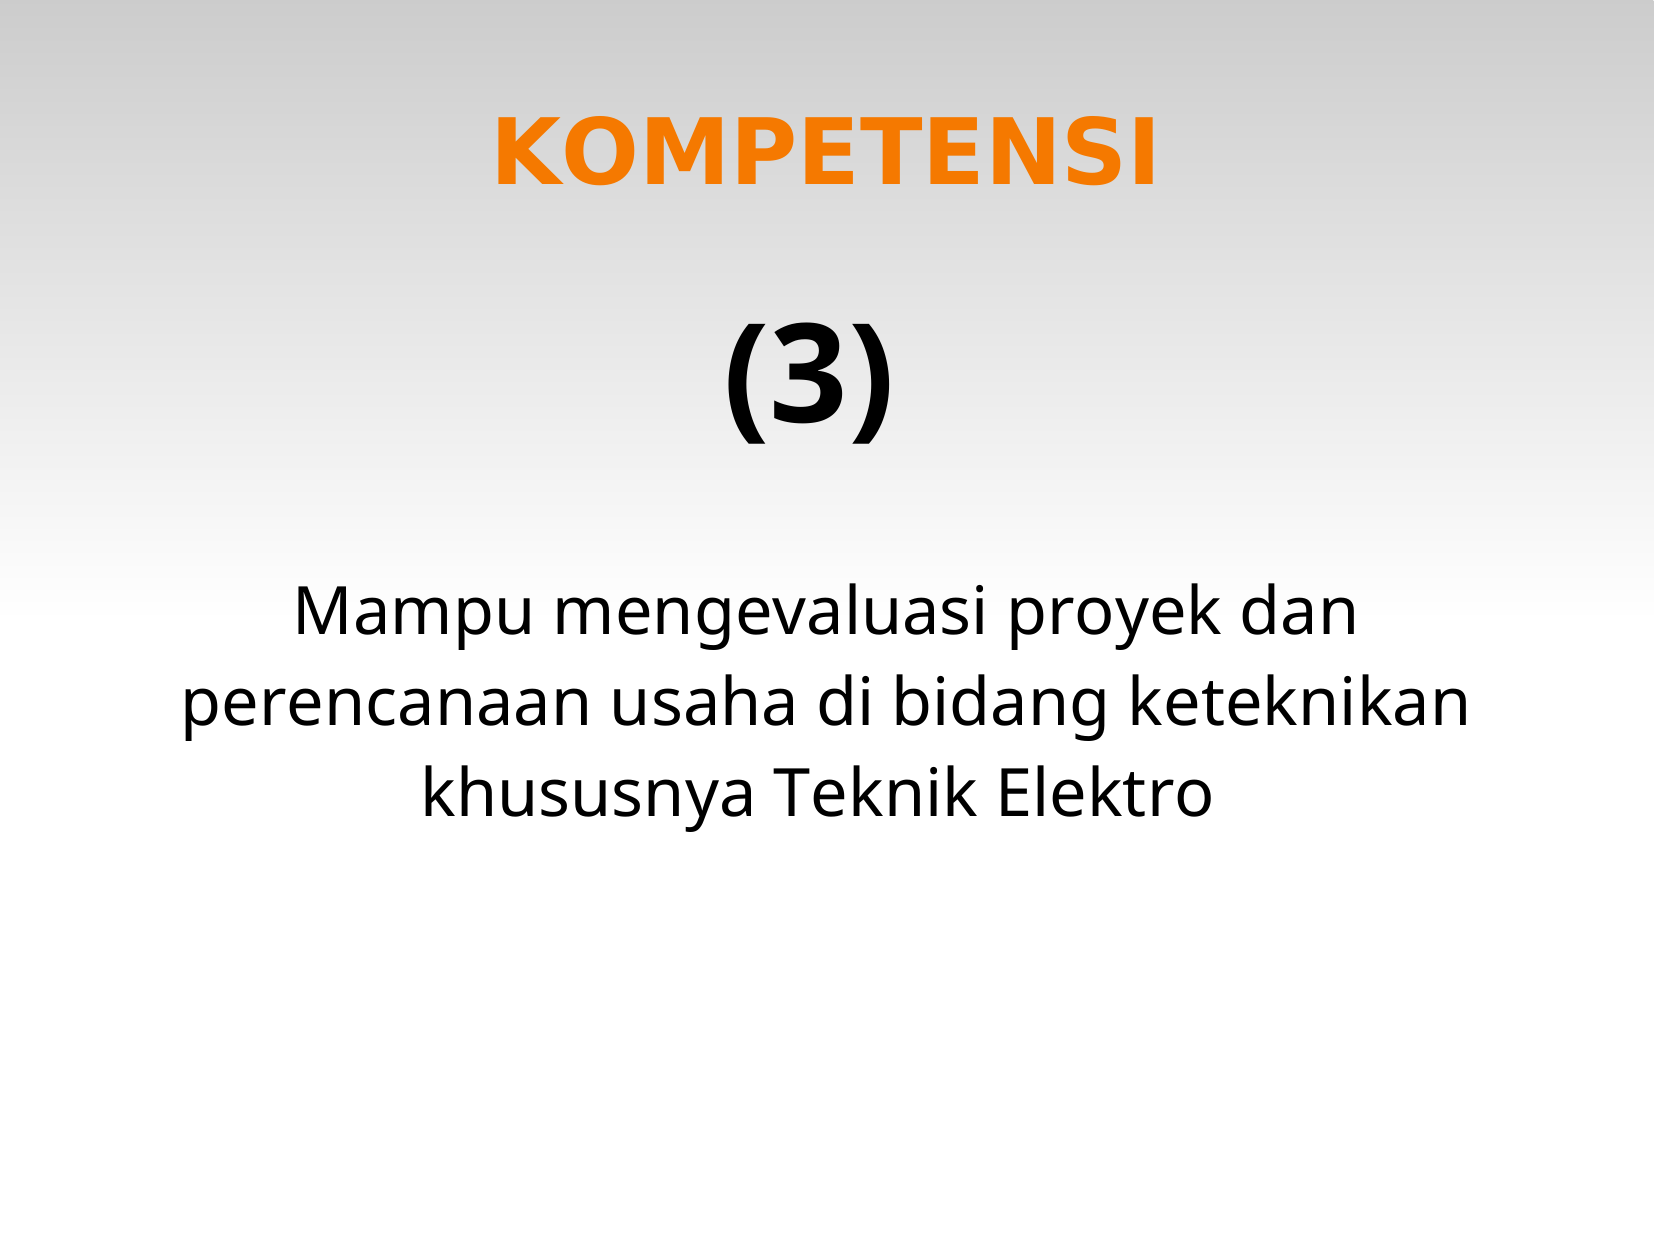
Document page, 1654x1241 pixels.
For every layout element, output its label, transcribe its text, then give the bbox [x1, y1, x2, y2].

text_box (3) [708, 268, 925, 473]
subtitle Mampu mengevaluasi proyek dan perencanaan usaha di bidang keteknikan khususnya Teknik Elektro [82, 297, 1571, 1102]
title KOMPETENSI [82, 56, 1571, 250]
